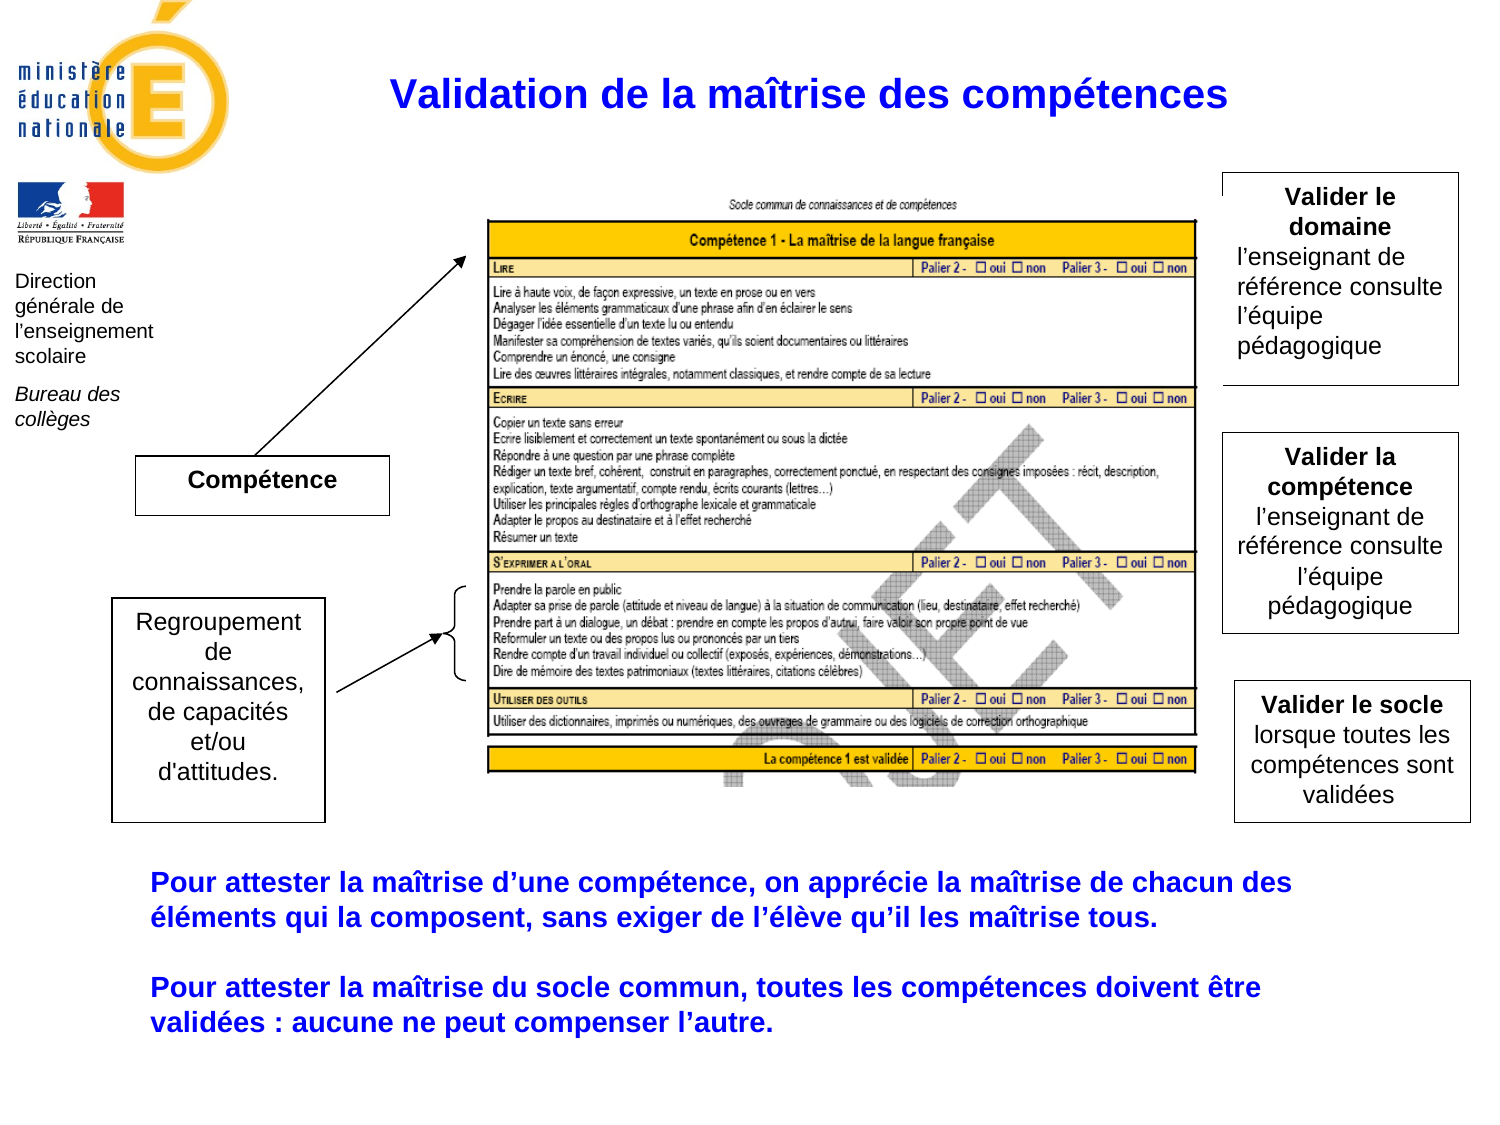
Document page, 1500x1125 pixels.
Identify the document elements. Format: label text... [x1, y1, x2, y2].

text_box Pour attester la maîtrise d’une compétence, on apprécie la maîtrise de chacun des éléments qui la composent, sans exiger de l’élève qu’il les maîtrise tous. Pour attester la maîtrise du socle commun, toutes les compétences doivent être validées : aucune ne peut compenser l’autre. [135, 855, 1365, 1046]
text_box Valider la compétence l’enseignant de référence consulte l’équipe pédagogique [1222, 432, 1459, 634]
picture [17, 0, 229, 244]
text_box Valider le socle lorsque toutes les compétences sont validées [1234, 680, 1471, 823]
text_box Compétence [135, 456, 390, 516]
text_box Direction générale de l’enseignement scolaire Bureau des collèges [0, 259, 172, 439]
picture [466, 196, 1223, 787]
text_box Valider le domaine l’enseignant de référence consulte l’équipe pédagogique [1222, 172, 1459, 386]
text_box Regroupement de connaissances, de capacités et/ou d'attitudes. [112, 597, 325, 823]
title Validation de la maîtrise des compétences [348, 54, 1270, 129]
